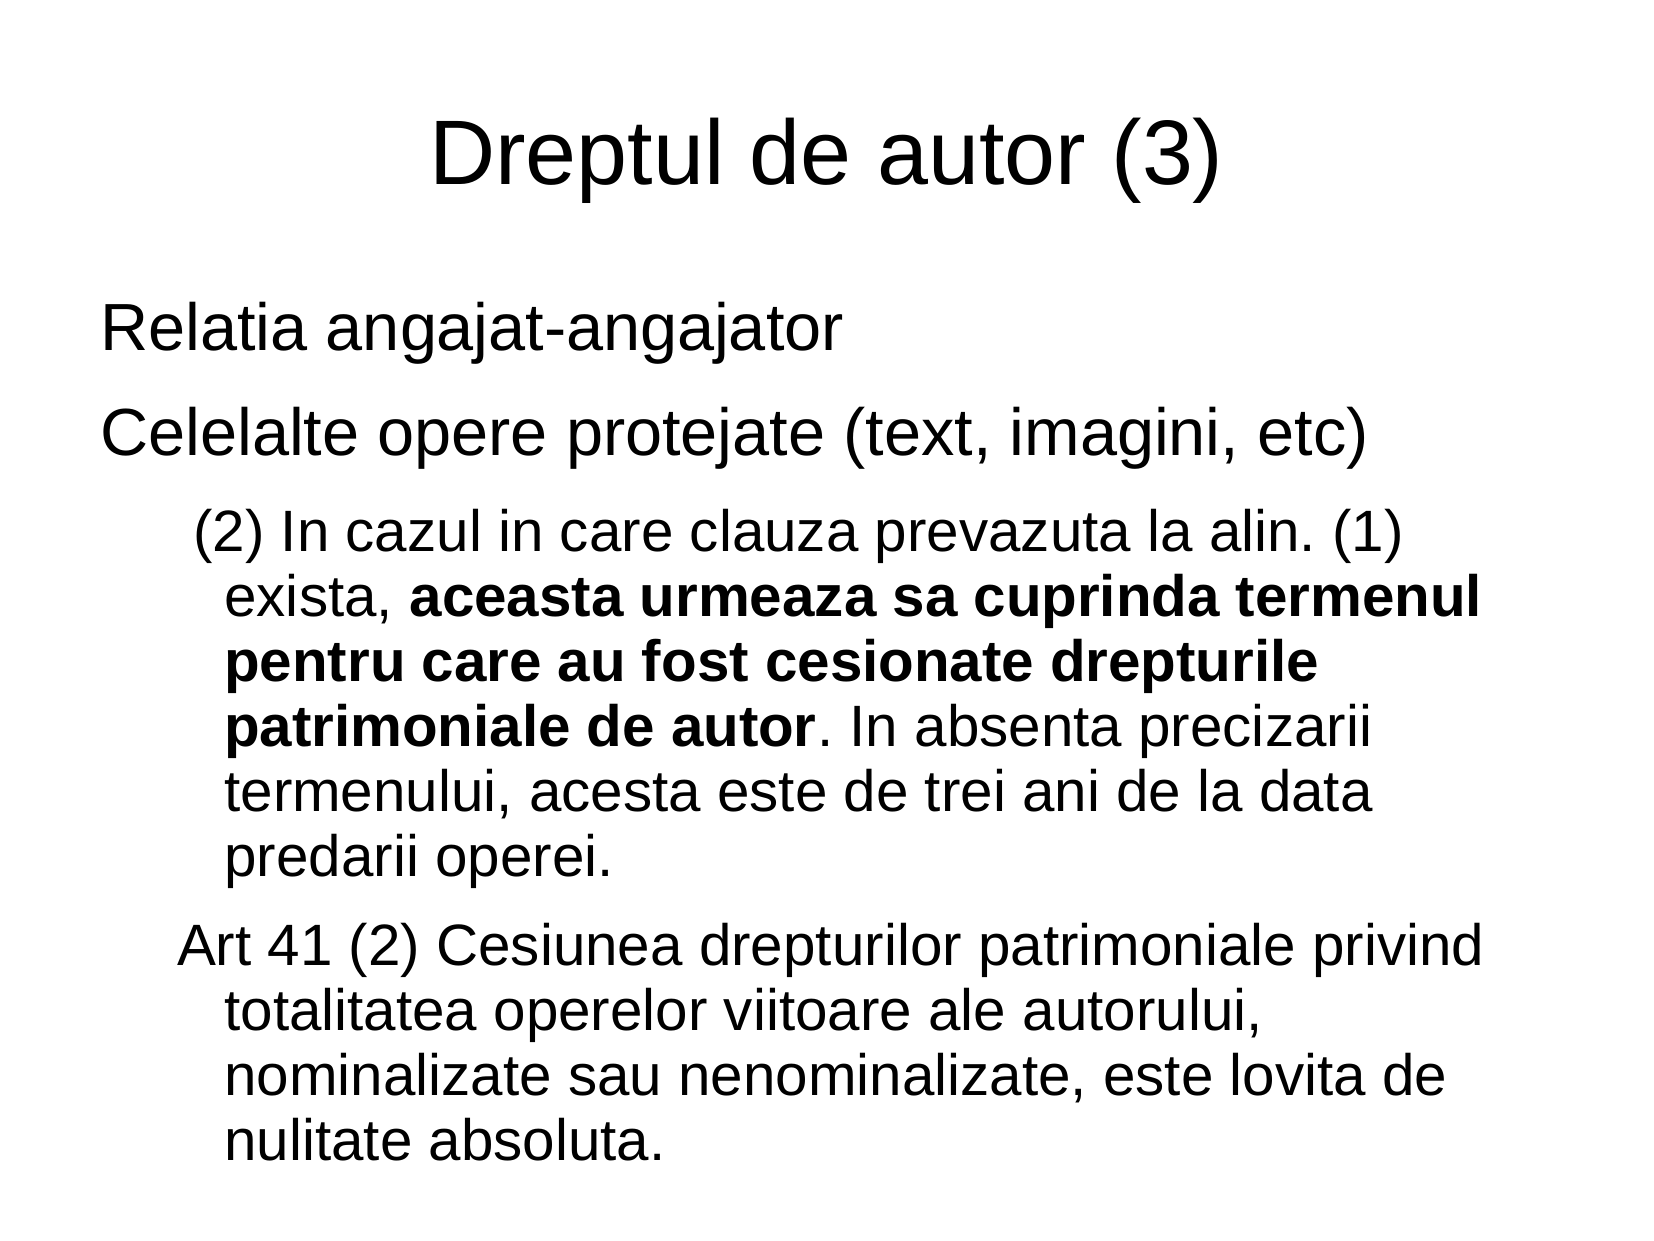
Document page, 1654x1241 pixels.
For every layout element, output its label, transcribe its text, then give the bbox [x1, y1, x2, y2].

list Relatia angajat-angajator Celelalte opere protejate (text, imagini, etc) (2) In cazul in care clauza prevazuta la alin. (1) exista, aceasta urmeaza sa cuprinda termenul pentru care au fost cesionate drepturile patrimoniale de autor. In absenta precizarii termenului, acesta este de trei ani de la data predarii operei. Art 41 (2) Cesiunea drepturilor patrimoniale privind totalitatea operelor viitoare ale autorului, nominalizate sau nenominalizate, este lovita de nulitate absoluta. [82, 290, 1571, 1176]
title Dreptul de autor (3) [82, 49, 1571, 257]
